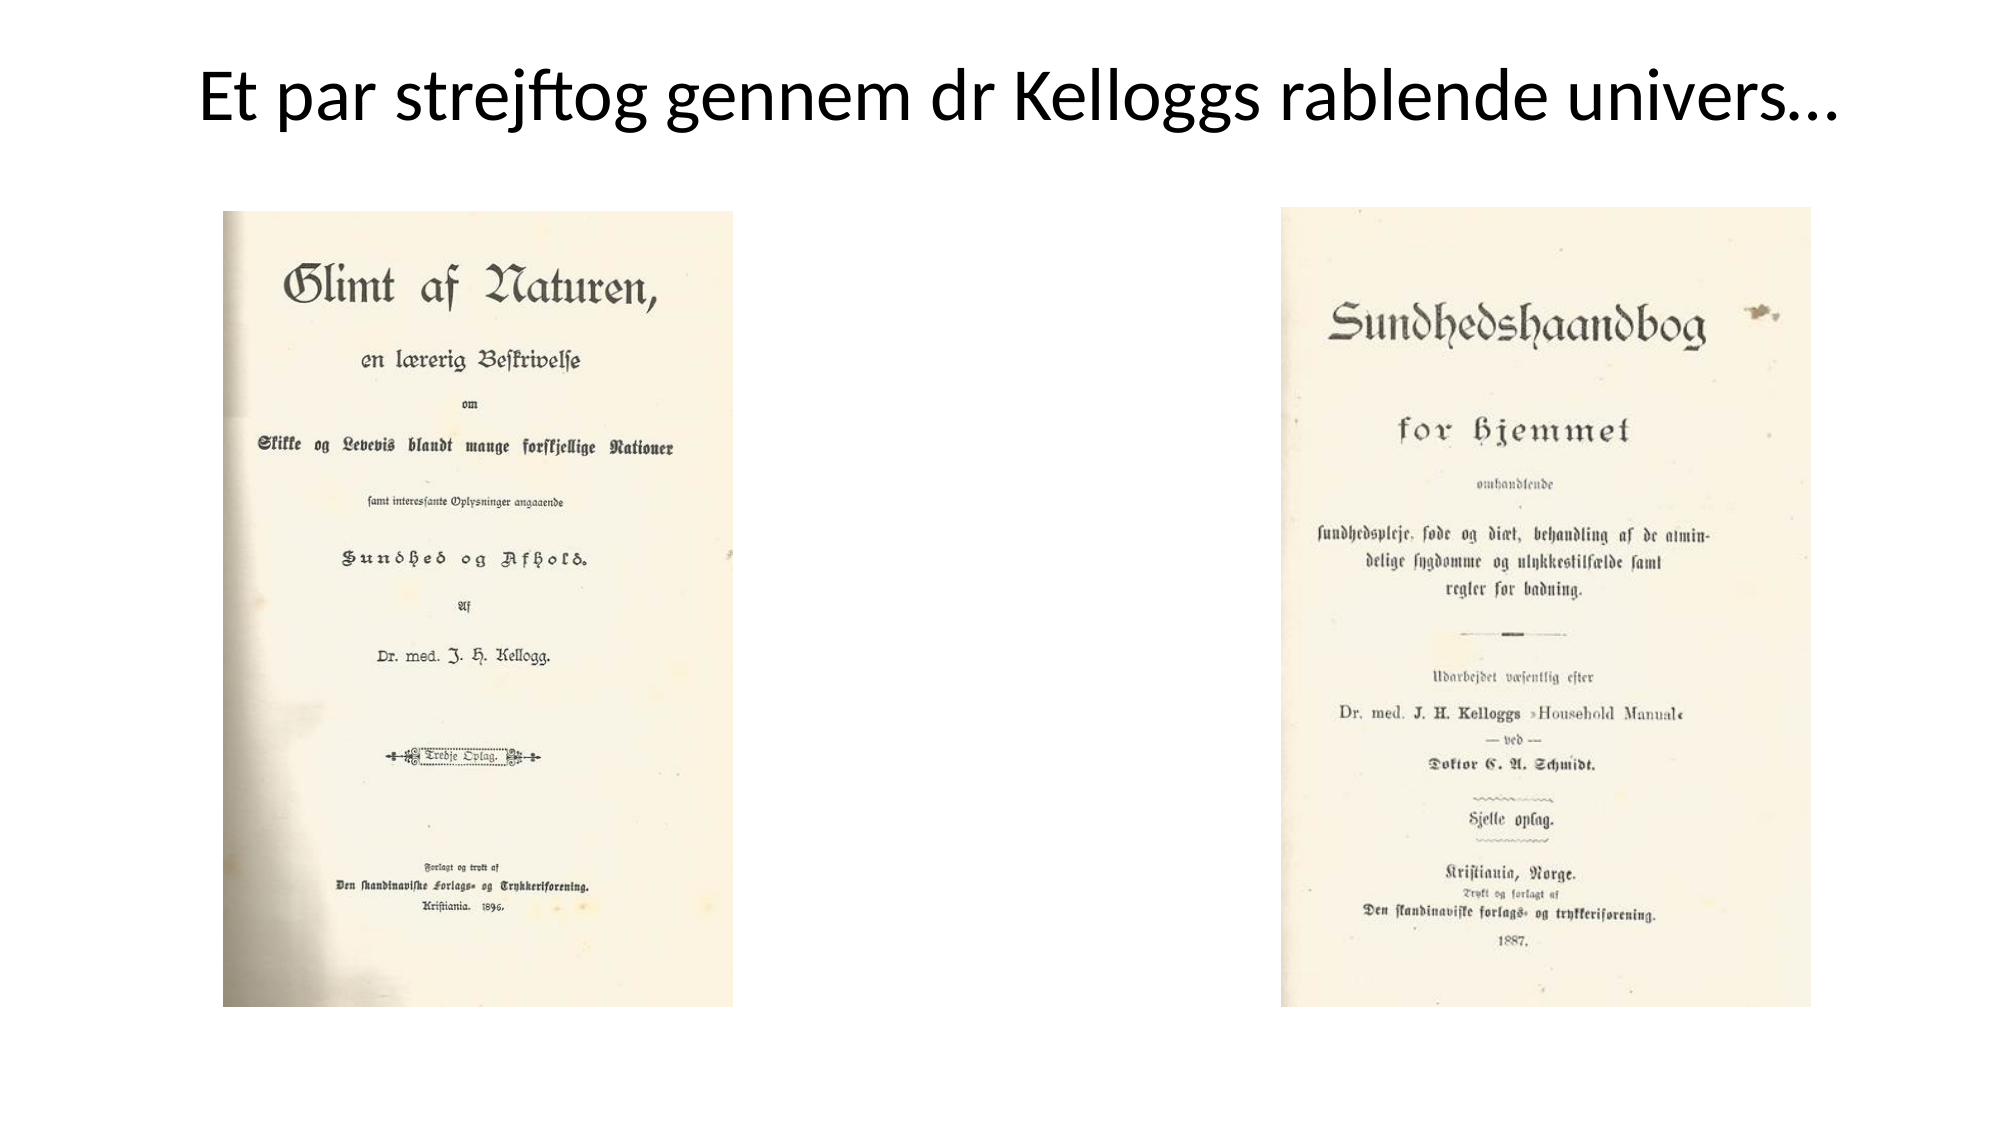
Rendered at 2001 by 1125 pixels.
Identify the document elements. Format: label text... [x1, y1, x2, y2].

text_box Et par strejftog gennem dr Kelloggs rablende univers… [183, 37, 1906, 144]
picture [1281, 207, 1811, 1008]
picture [223, 211, 733, 1008]
